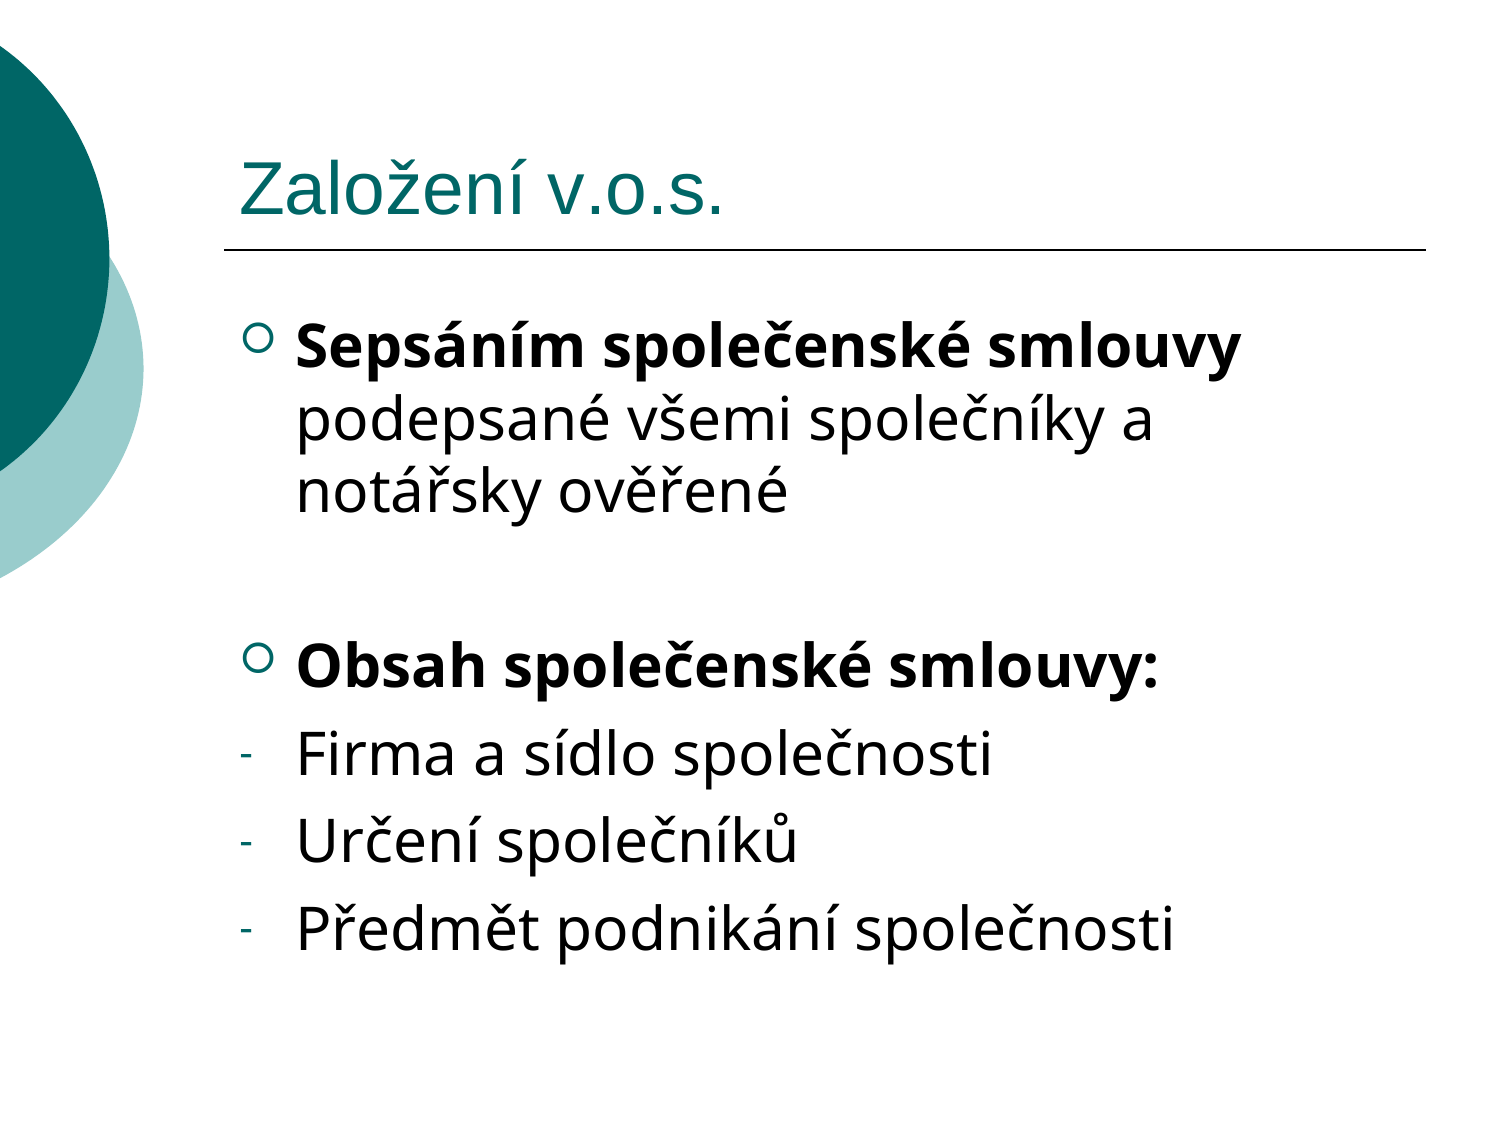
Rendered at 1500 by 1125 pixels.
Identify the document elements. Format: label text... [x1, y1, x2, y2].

list Sepsáním společenské smlouvy podepsané všemi společníky a notářsky ověřené Obsah společenské smlouvy: Firma a sídlo společnosti Určení společníků Předmět podnikání společnosti [224, 299, 1425, 975]
title Založení v.o.s. [224, 49, 1425, 237]
